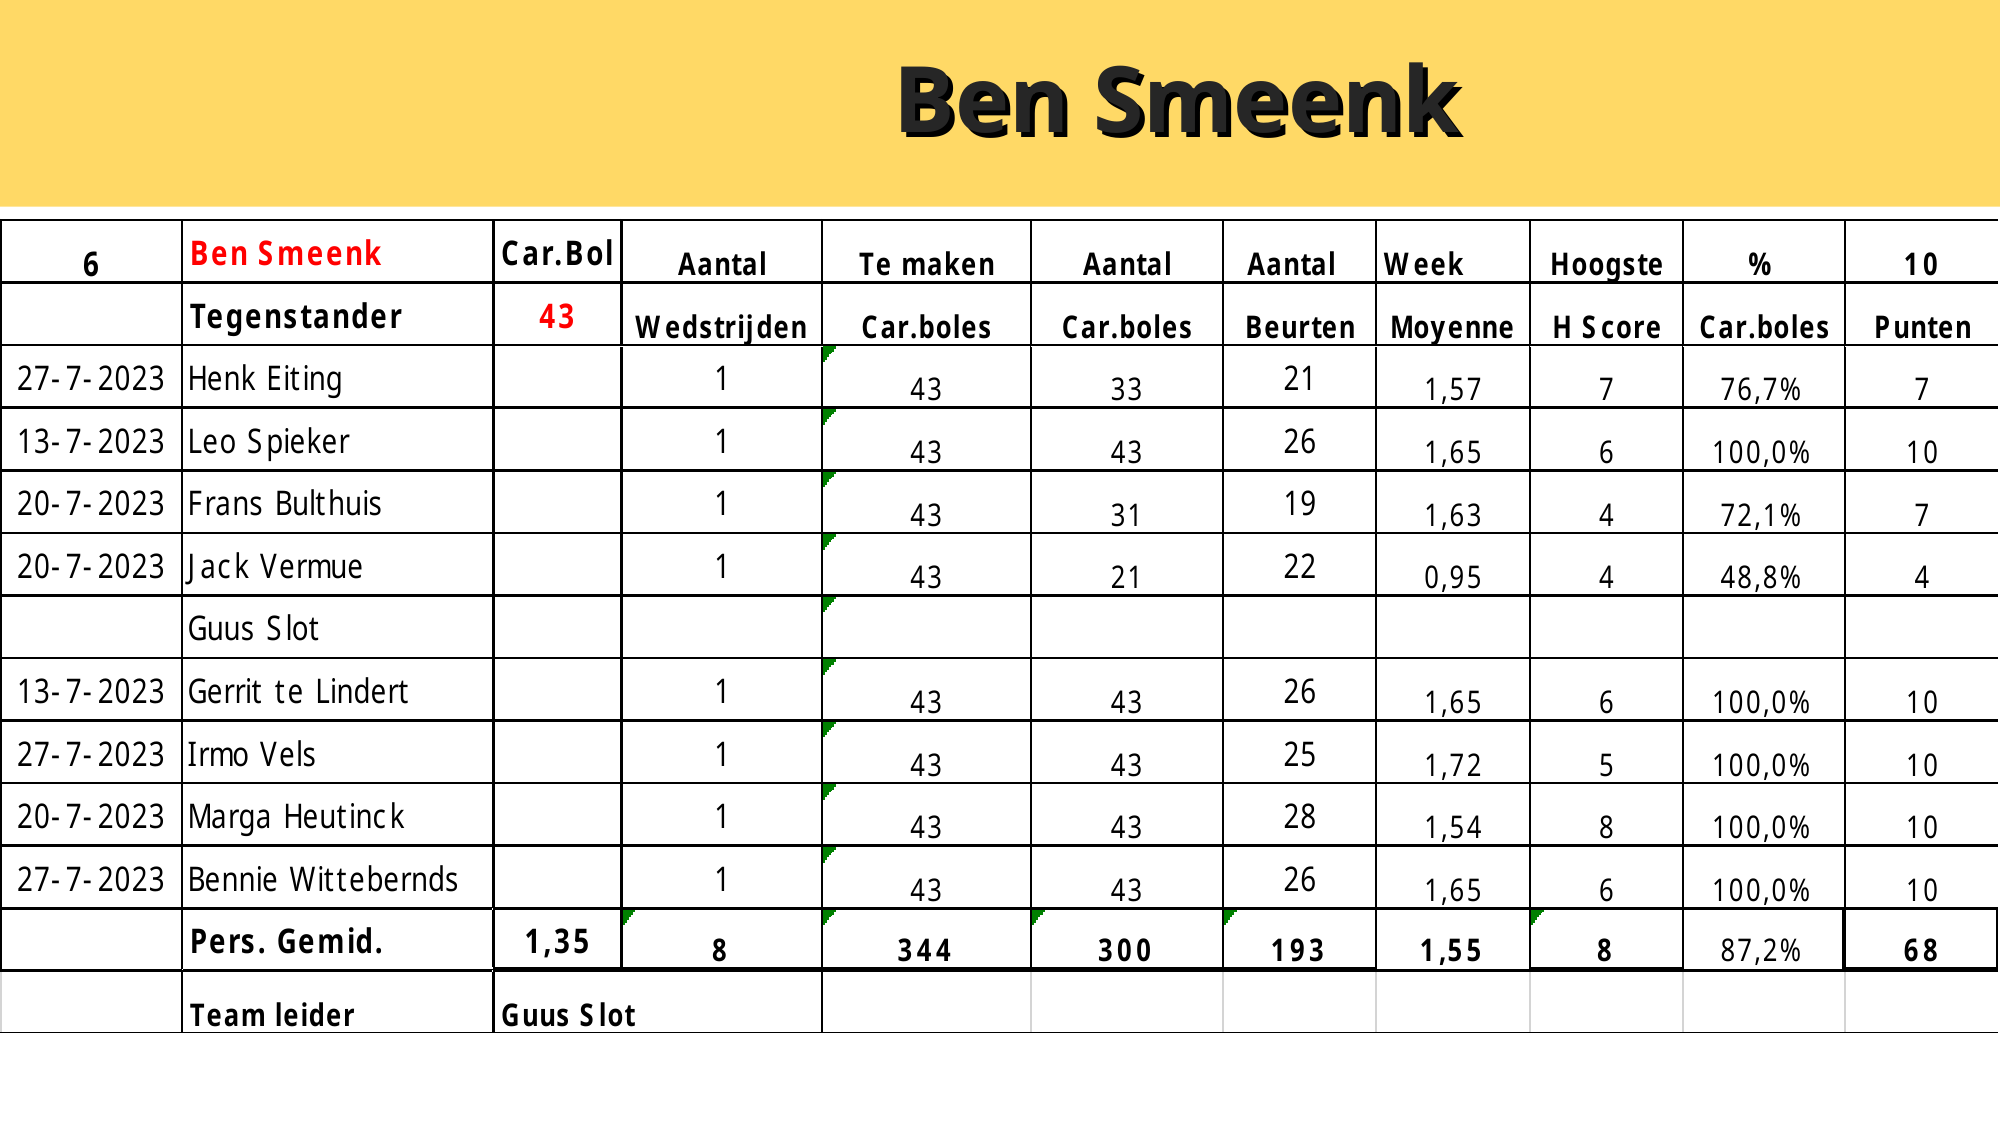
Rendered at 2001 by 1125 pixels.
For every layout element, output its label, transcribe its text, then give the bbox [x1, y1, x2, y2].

title Ben Smeenk [0, 0, 2000, 207]
picture [0, 218, 2000, 1035]
